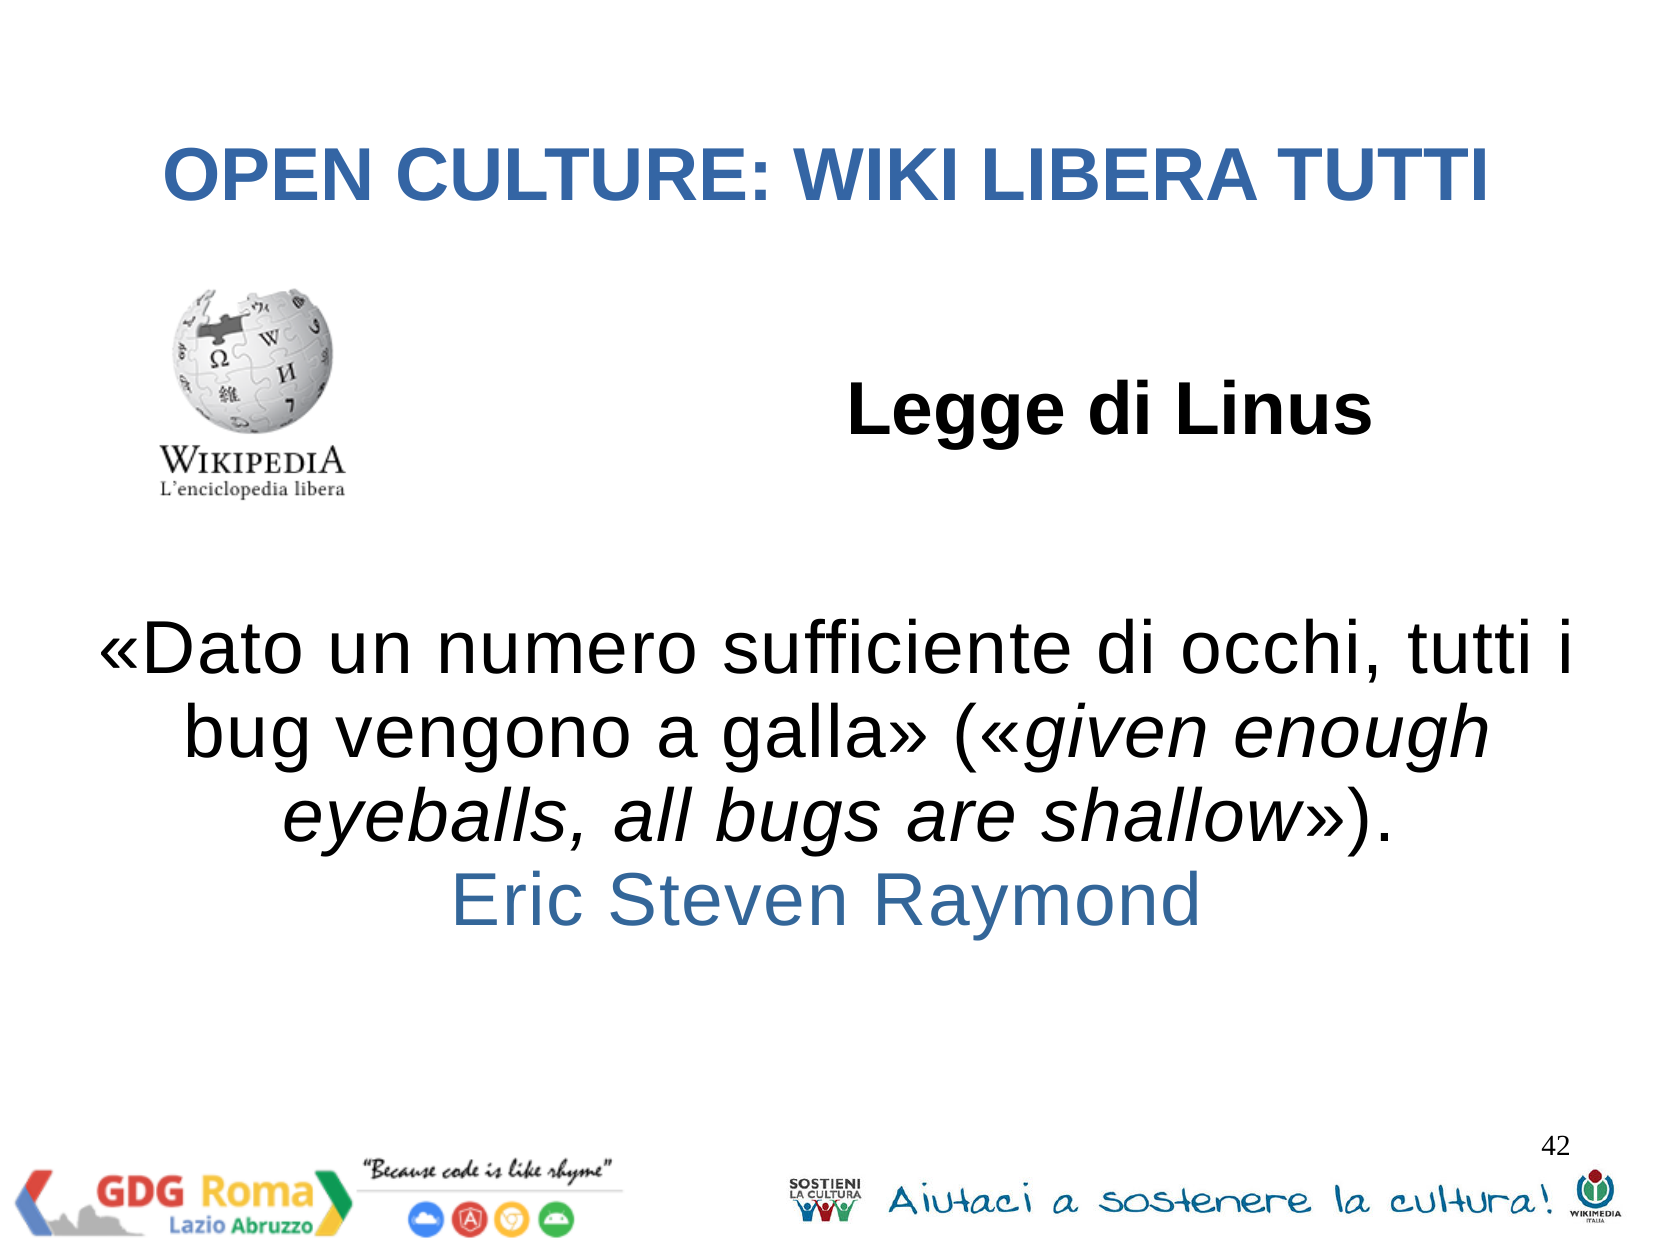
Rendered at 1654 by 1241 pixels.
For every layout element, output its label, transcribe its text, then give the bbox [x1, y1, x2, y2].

picture [772, 1163, 1648, 1233]
text_box Legge di Linus [655, 366, 1565, 451]
picture [147, 265, 359, 508]
text_box «Dato un numero sufficiente di occhi, tutti i bug vengono a galla» («given enough eyeballs, all bugs are shallow»). Eric Steven Raymond [82, 531, 1595, 1016]
subtitle [673, 354, 1654, 508]
picture [11, 1155, 626, 1241]
title OPEN CULTURE: WIKI LIBERA TUTTI [11, 17, 1642, 249]
